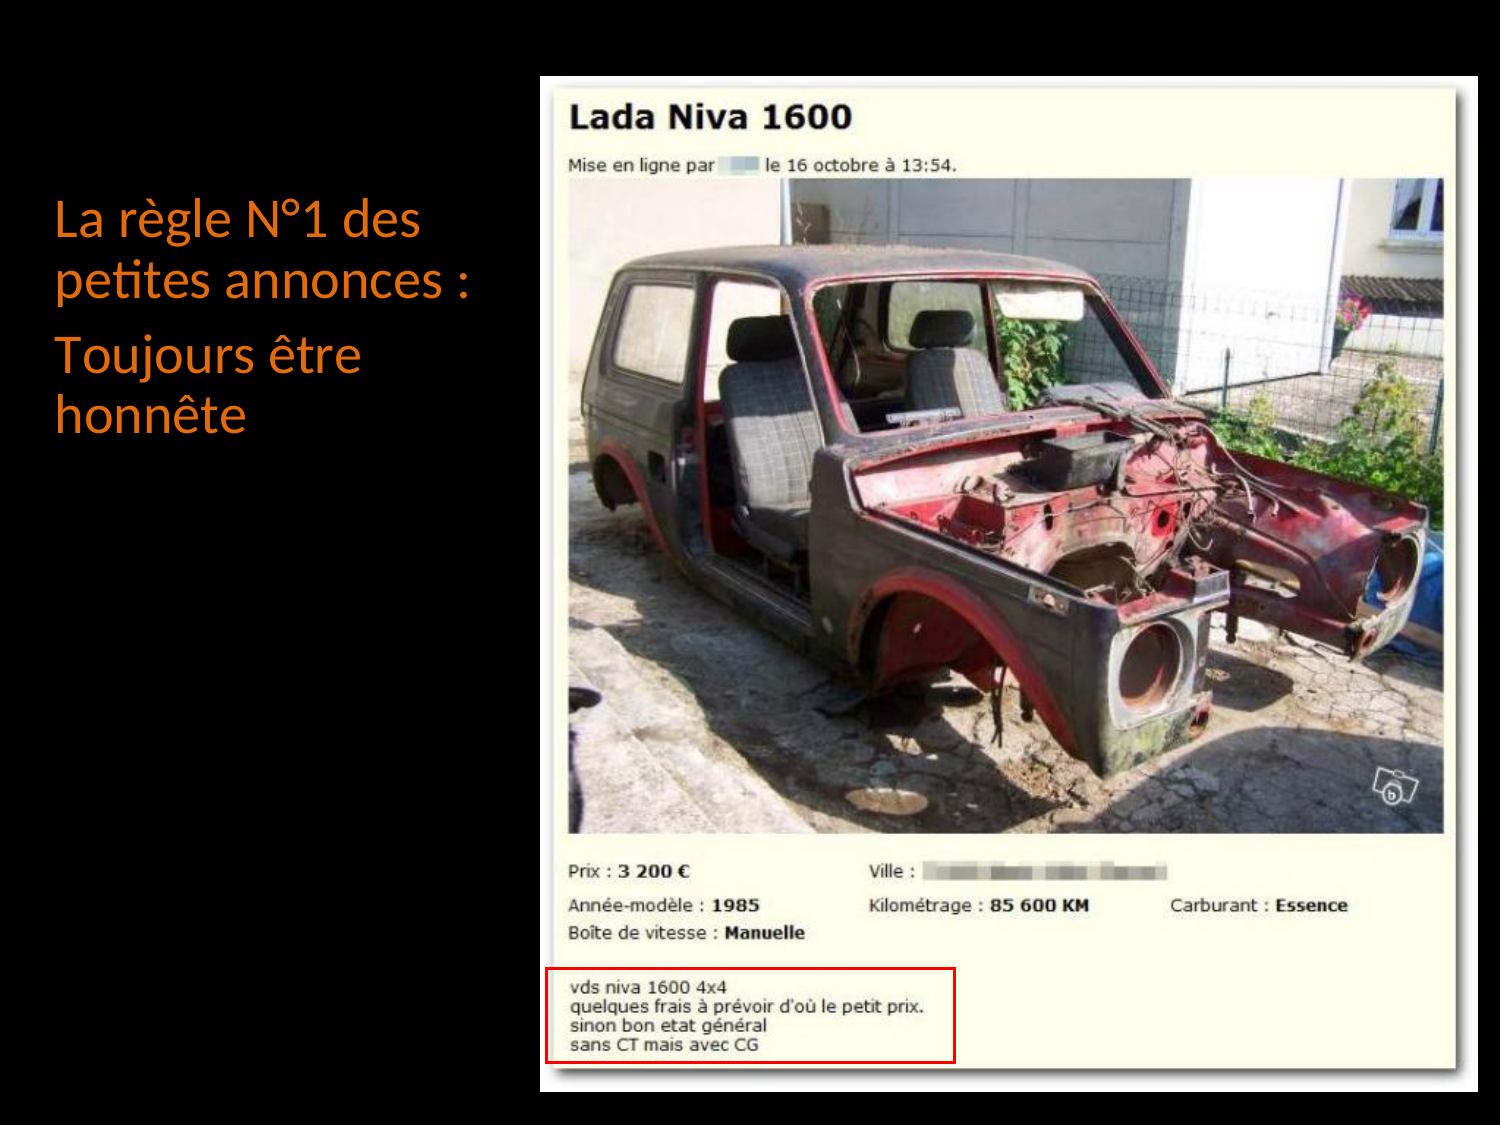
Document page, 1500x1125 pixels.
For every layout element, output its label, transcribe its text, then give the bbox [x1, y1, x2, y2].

picture [540, 76, 1478, 1092]
list La règle N°1 des petites annonces : Toujours être honnête [39, 181, 497, 531]
